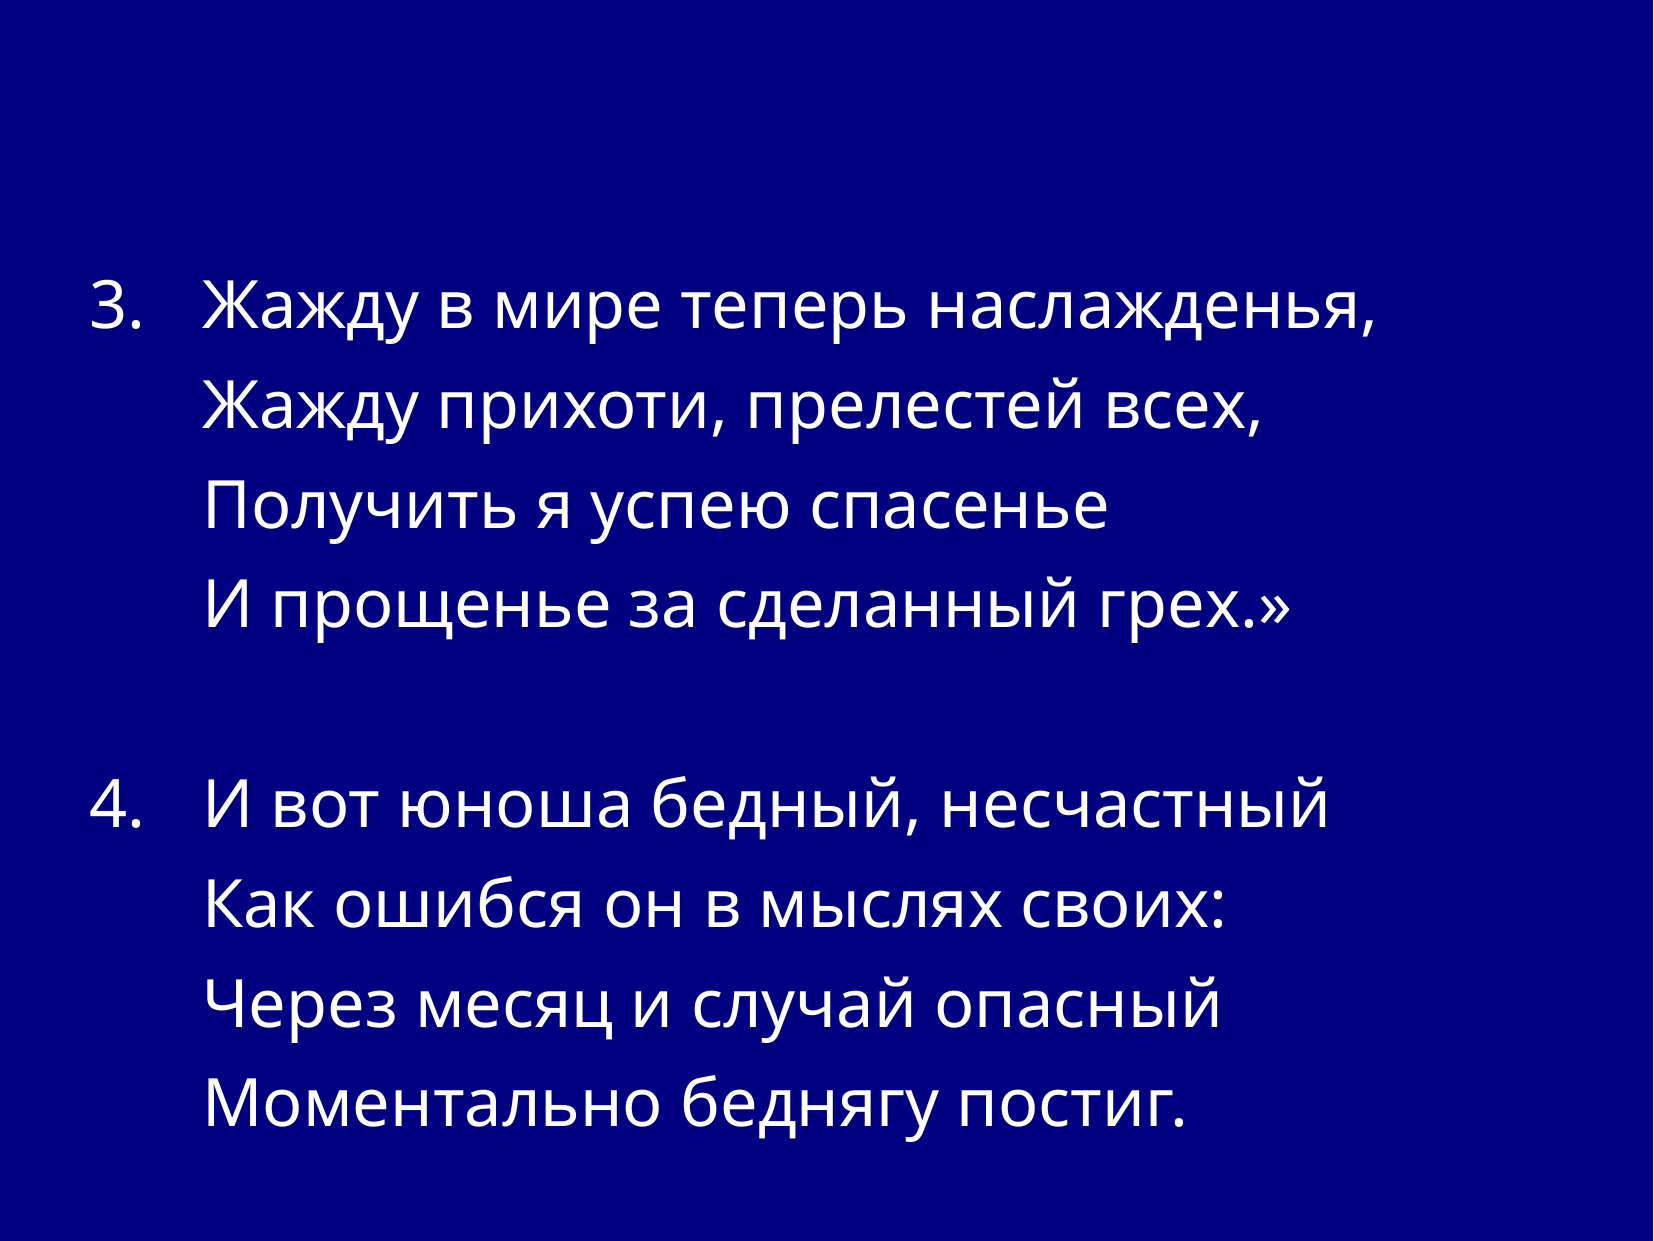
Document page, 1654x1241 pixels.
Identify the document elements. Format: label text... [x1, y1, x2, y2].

text_box 3. Жажду в мире теперь наслажденья, Жажду прихоти, прелестей всех, Получить я успею спасенье И прощенье за сделанный грех.» 4. И вот юноша бедный, несчастный Как ошибся он в мыслях своих: Через месяц и случай опасный Моментально беднягу постиг. [75, 150, 1576, 1163]
